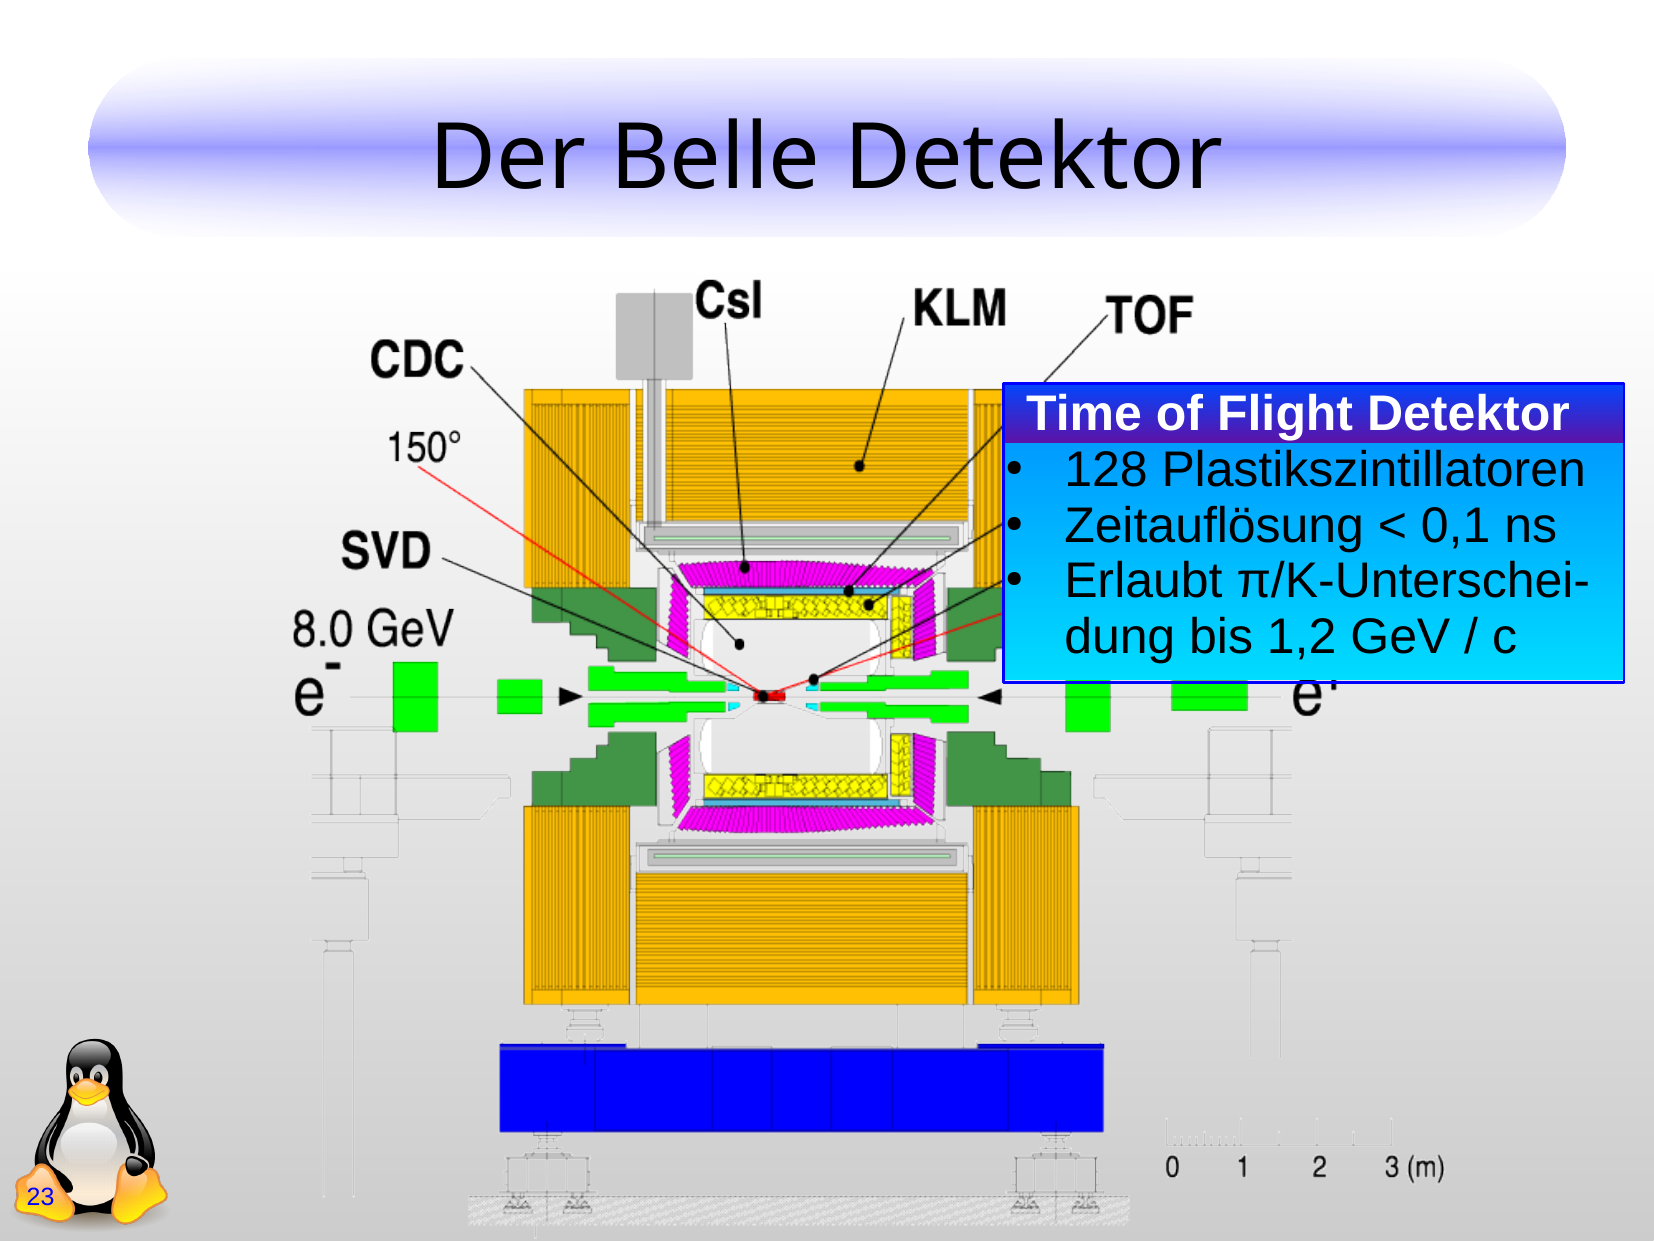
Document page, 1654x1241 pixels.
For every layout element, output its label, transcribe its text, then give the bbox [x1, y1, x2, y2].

title Der Belle Detektor [82, 56, 1571, 250]
picture [292, 265, 1447, 1239]
picture [2, 1030, 178, 1241]
text_box Time of Flight Detektor 128 Plastikszintillatoren Zeitauflösung < 0,1 ns Erlaubt π/K-Unterschei-dung bis 1,2 GeV / c [1003, 383, 1625, 683]
